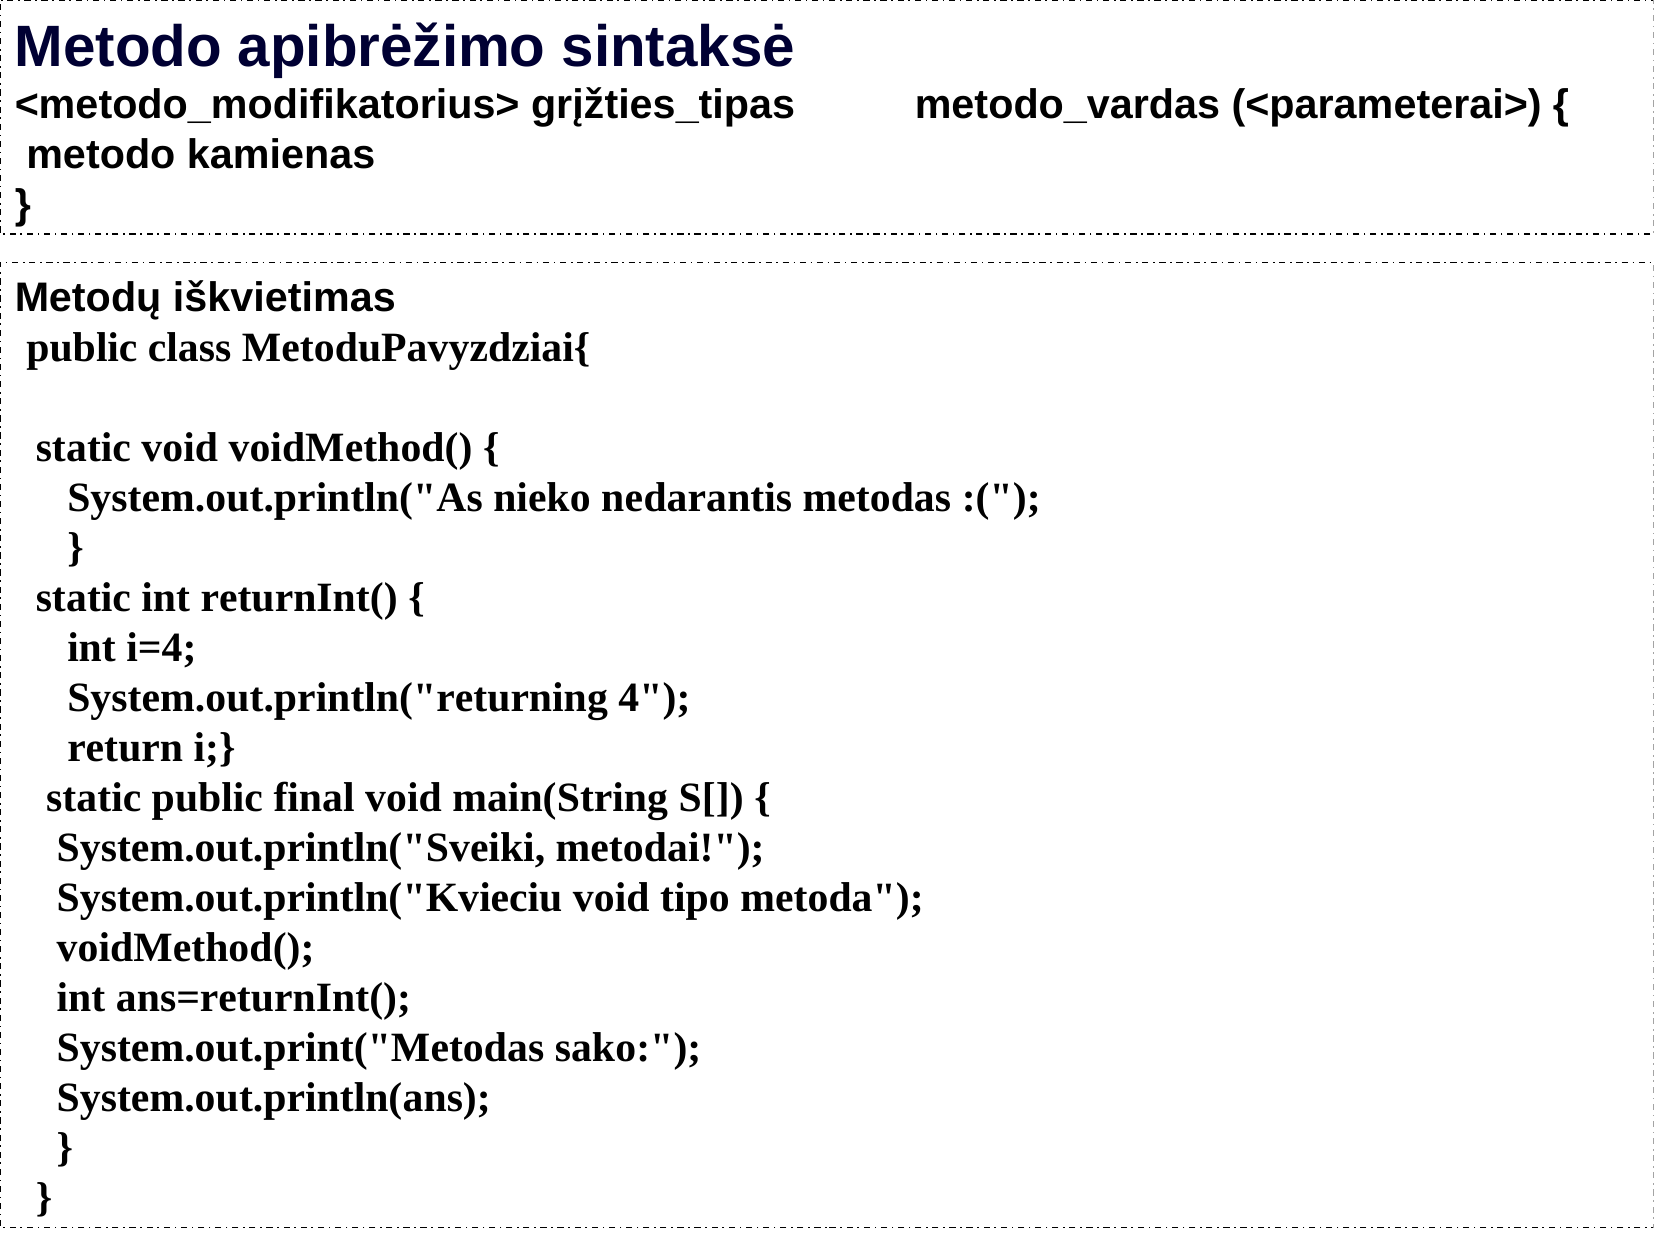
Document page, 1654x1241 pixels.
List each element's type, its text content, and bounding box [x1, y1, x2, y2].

text_box Metodo apibrėžimo sintaksė <metodo_modifikatorius> grįžties_tipas metodo_vardas (<parameterai>) { metodo kamienas } [0, 0, 1654, 234]
text_box Metodų iškvietimas public class MetoduPavyzdziai{ static void voidMethod() { System.out.println("As nieko nedarantis metodas :("); } static int returnInt() { int i=4; System.out.println("returning 4"); return i;} static public final void main(String S[]) { System.out.println("Sveiki, metodai!"); System.out.println("Kvieciu void tipo metoda"); voidMethod(); int ans=returnInt(); System.out.print("Metodas sako:"); System.out.println(ans); } } [0, 262, 1654, 1228]
